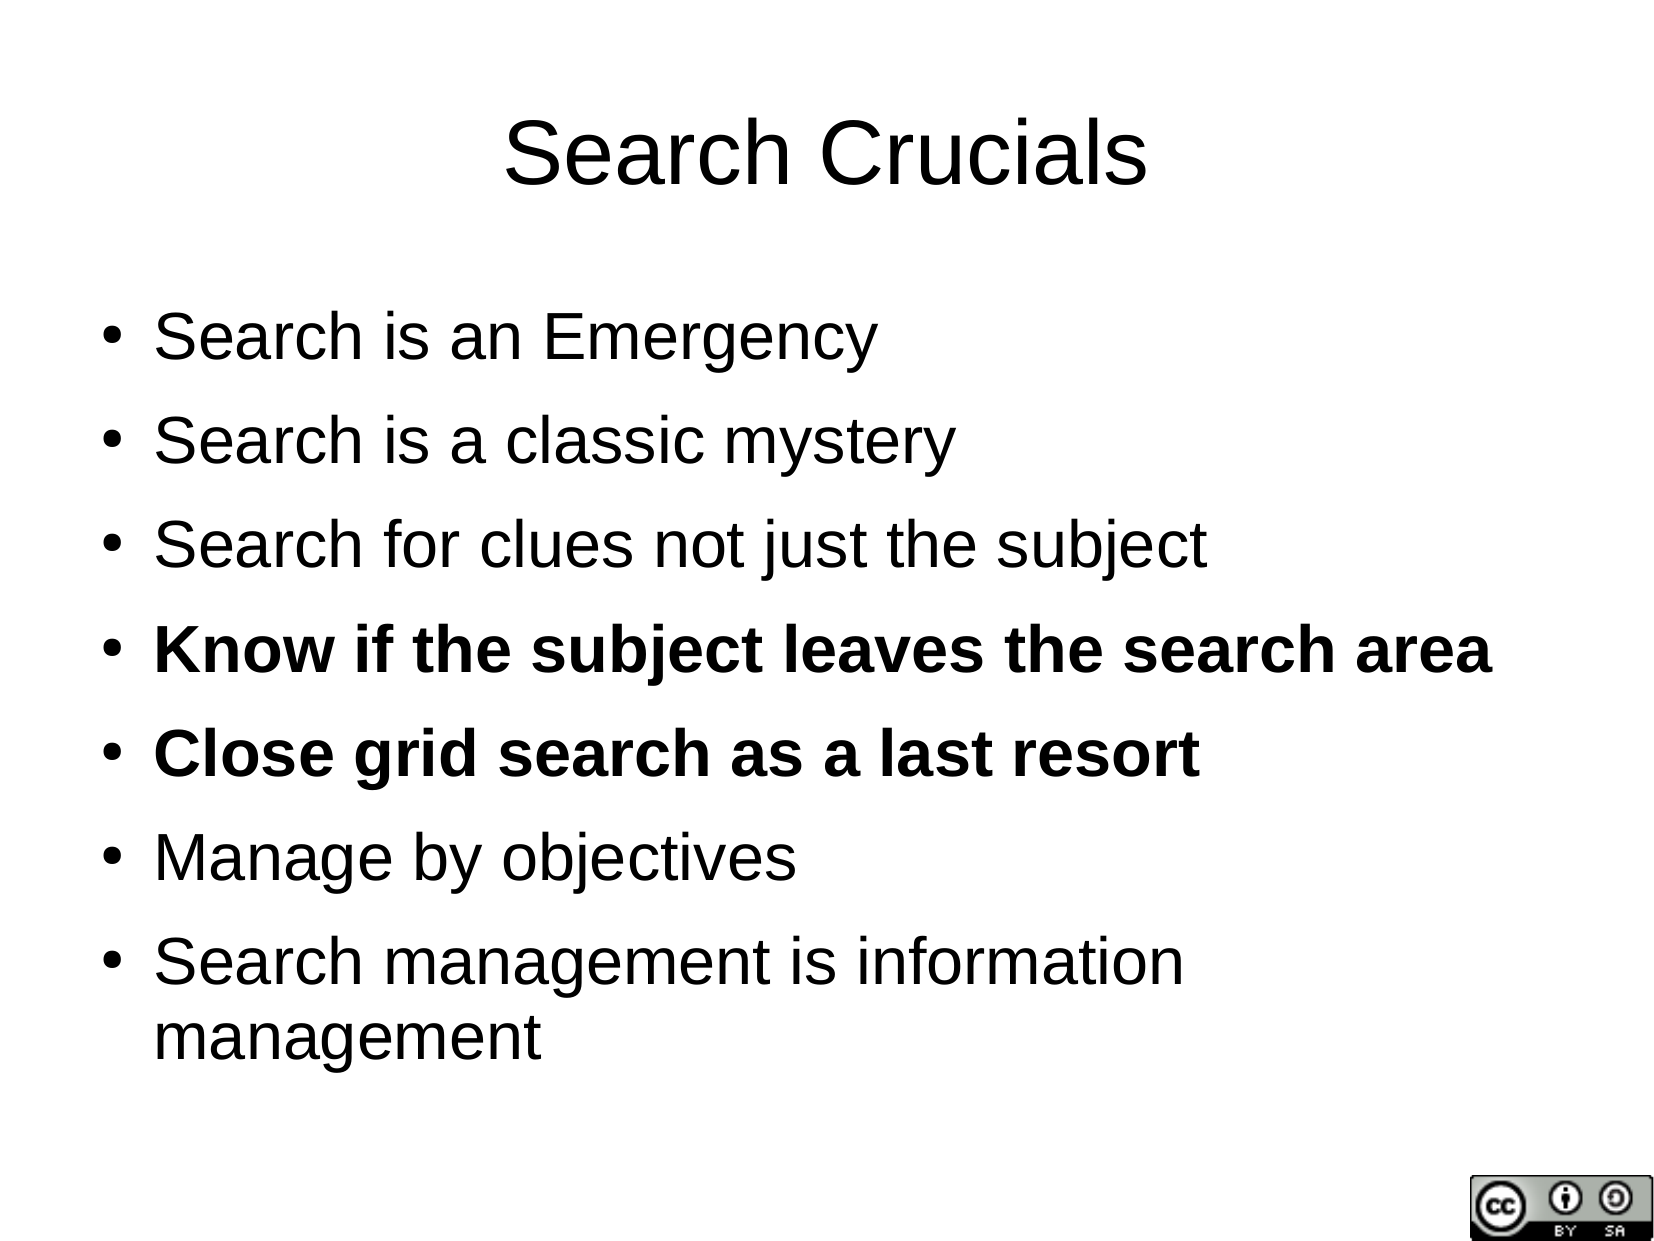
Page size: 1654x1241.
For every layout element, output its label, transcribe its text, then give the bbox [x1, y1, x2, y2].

title Search Crucials [82, 49, 1571, 257]
list Search is an Emergency Search is a classic mystery Search for clues not just the subject Know if the subject leaves the search area Close grid search as a last resort Manage by objectives Search management is information management [82, 298, 1571, 1132]
picture [1470, 1175, 1654, 1241]
